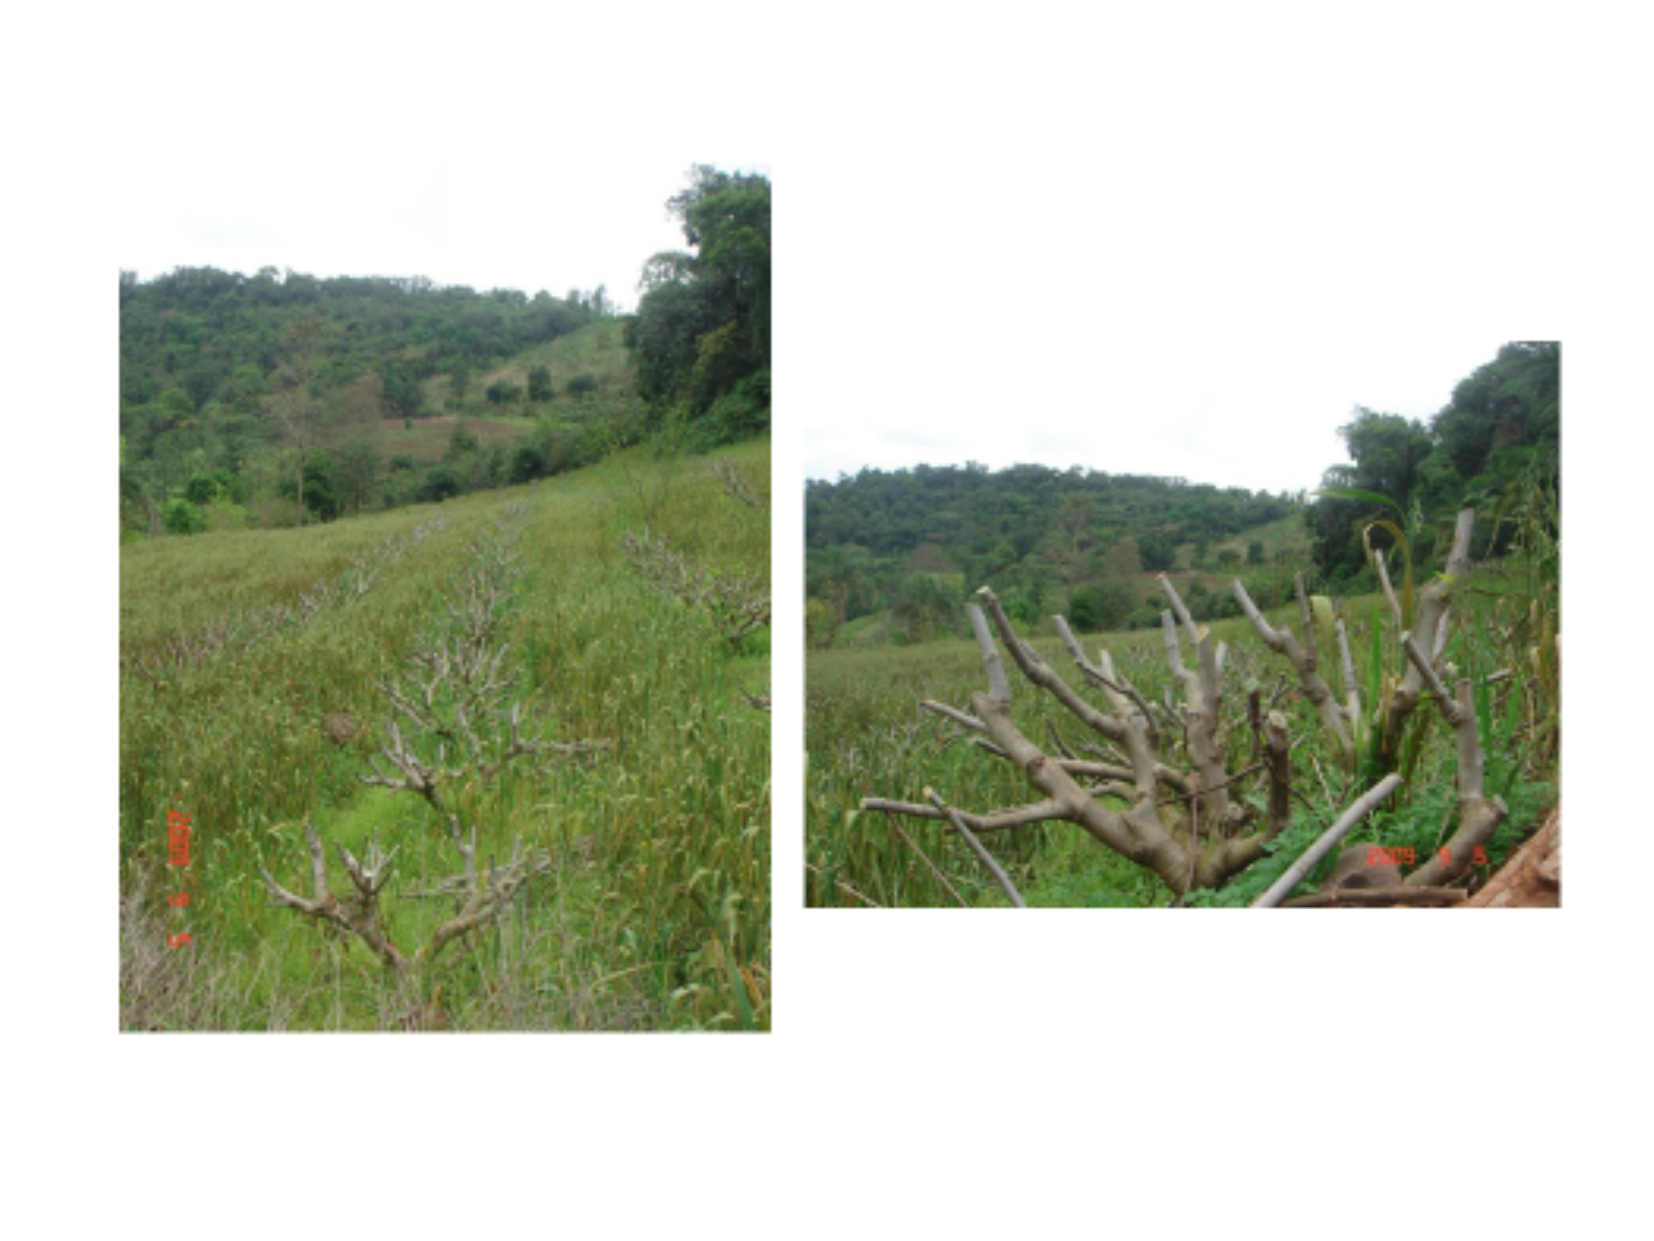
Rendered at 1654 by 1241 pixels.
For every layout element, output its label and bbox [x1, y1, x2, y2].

picture [73, 46, 1585, 1180]
